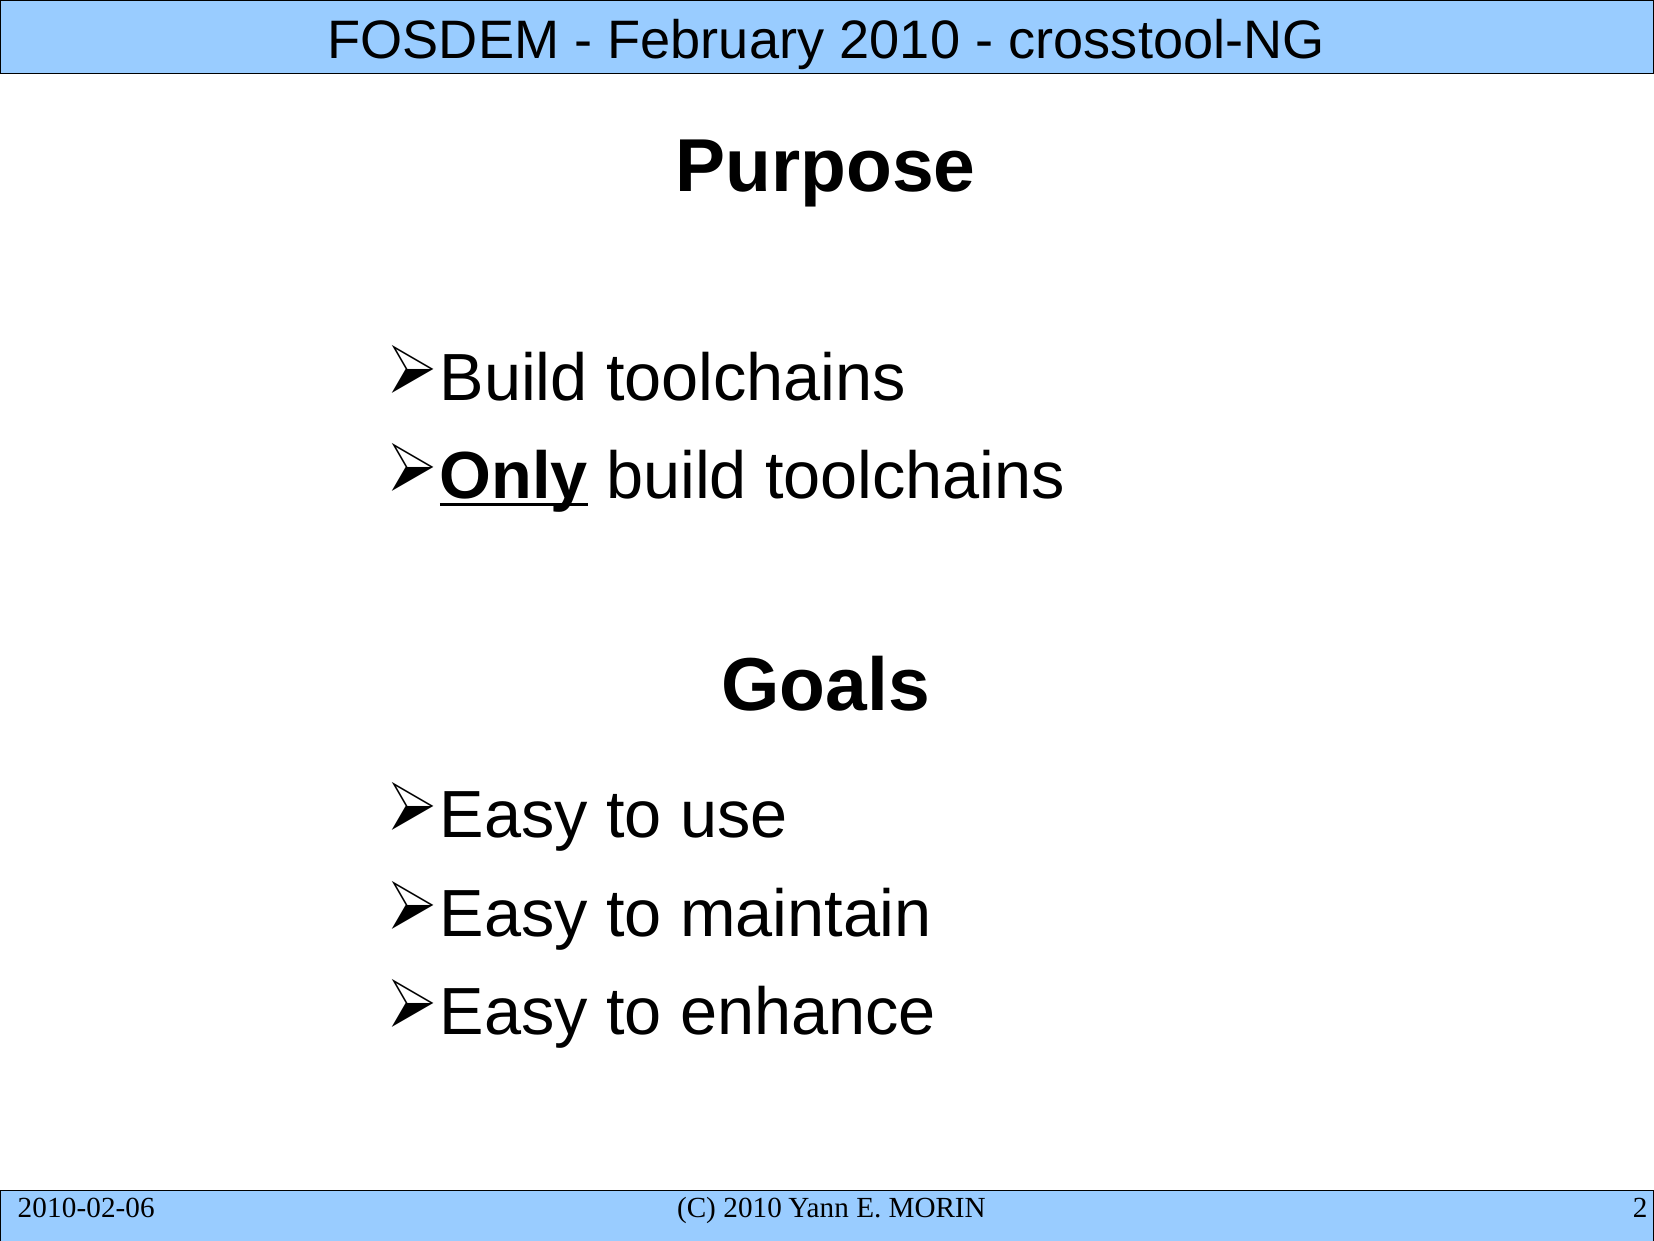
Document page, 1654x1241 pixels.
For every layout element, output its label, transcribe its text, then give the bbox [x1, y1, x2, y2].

list Goals [167, 642, 1467, 742]
list Build toolchains Only build toolchains [368, 339, 1152, 563]
title FOSDEM - February 2010 - crosstool-NG [82, 0, 1571, 79]
list Easy to use Easy to maintain Easy to enhance [368, 777, 1152, 1050]
list Purpose [167, 123, 1467, 222]
